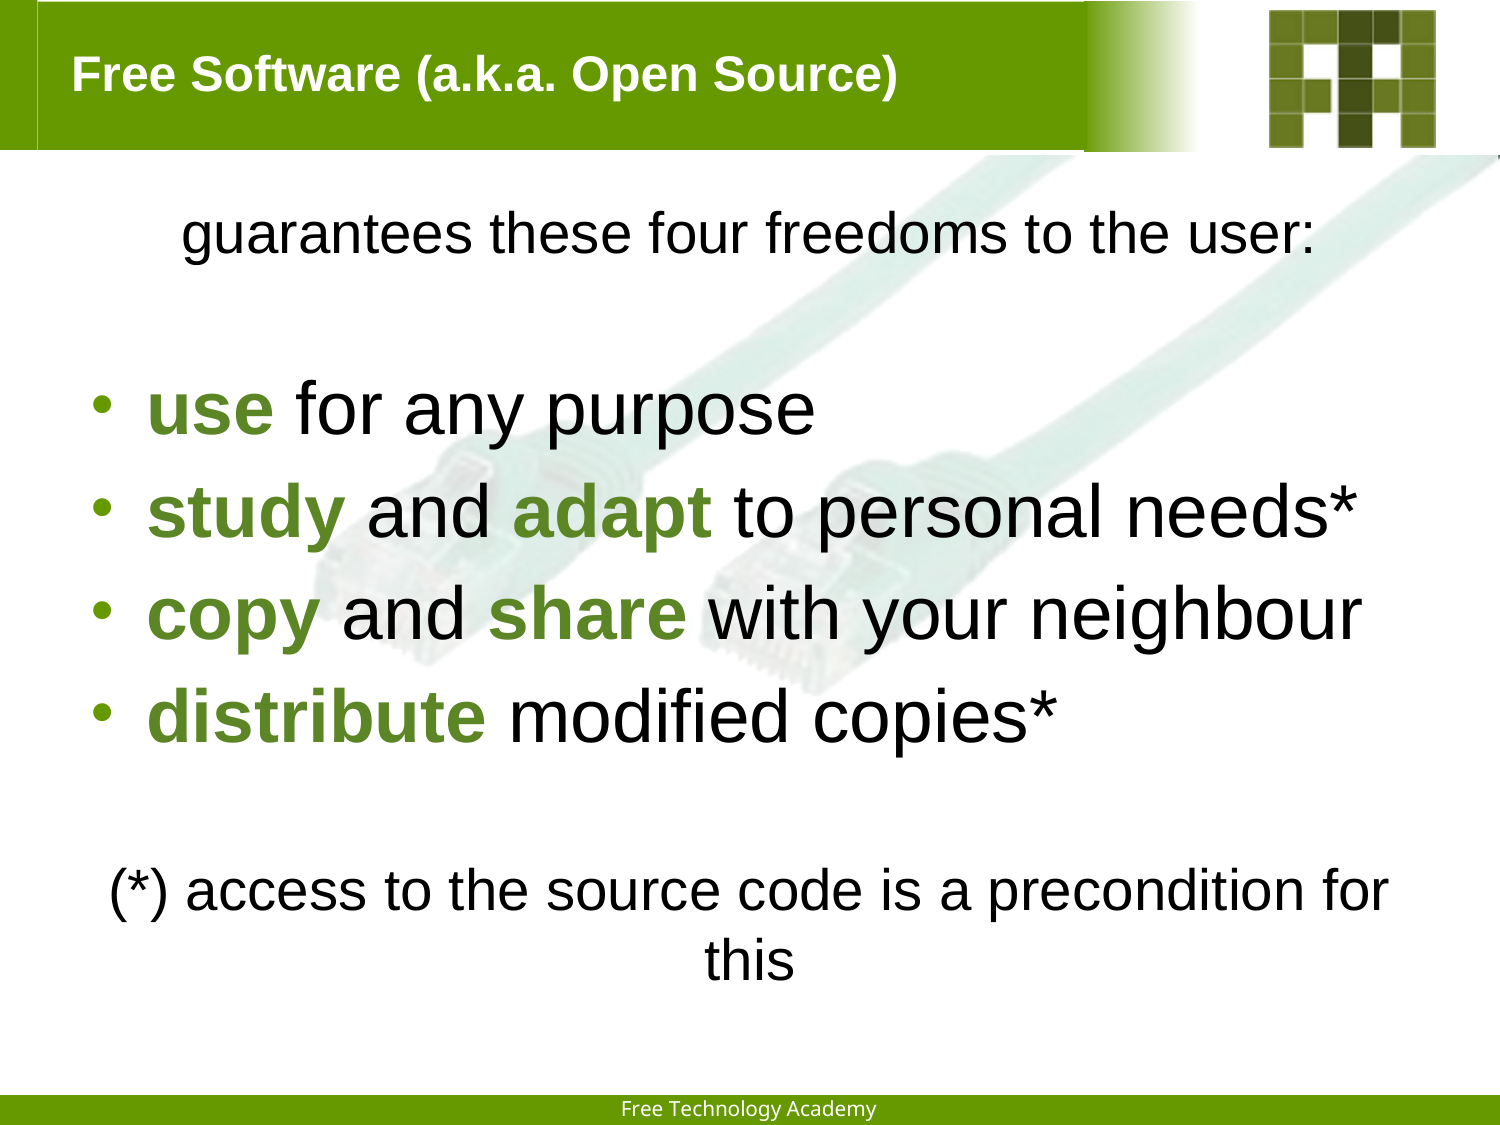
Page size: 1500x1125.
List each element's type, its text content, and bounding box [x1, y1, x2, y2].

title Free Software (a.k.a. Open Source) [56, 1, 1107, 152]
list guarantees these four freedoms to the user: use for any purpose study and adapt to personal needs* copy and share with your neighbour distribute modified copies* (*) access to the source code is a precondition for this [75, 187, 1426, 1065]
picture [1269, 10, 1436, 148]
